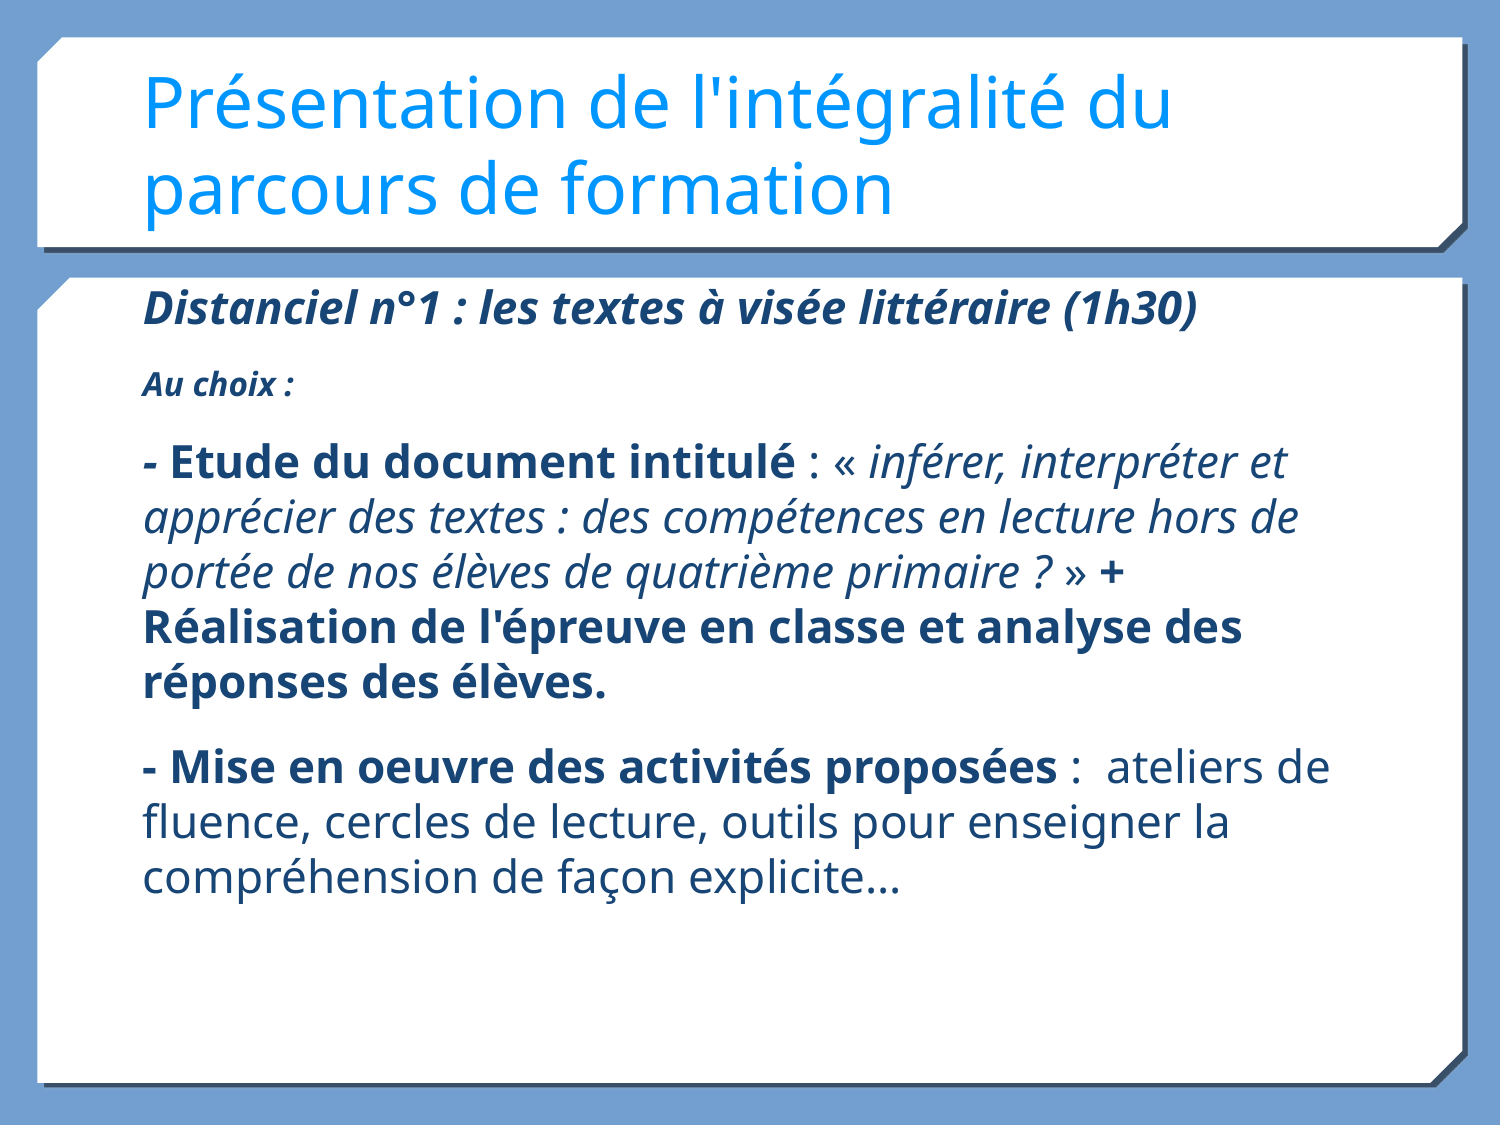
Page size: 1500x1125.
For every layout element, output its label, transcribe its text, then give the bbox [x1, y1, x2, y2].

list Distanciel n°1 : les textes à visée littéraire (1h30) Au choix : - Etude du document intitulé : « inférer, interpréter et apprécier des textes : des compétences en lecture hors de portée de nos élèves de quatrième primaire ? » + Réalisation de l'épreuve en classe et analyse des réponses des élèves. - Mise en oeuvre des activités proposées : ateliers de fluence, cercles de lecture, outils pour enseigner la compréhension de façon explicite... [127, 271, 1372, 945]
title Présentation de l'intégralité du parcours de formation [127, 48, 1372, 236]
